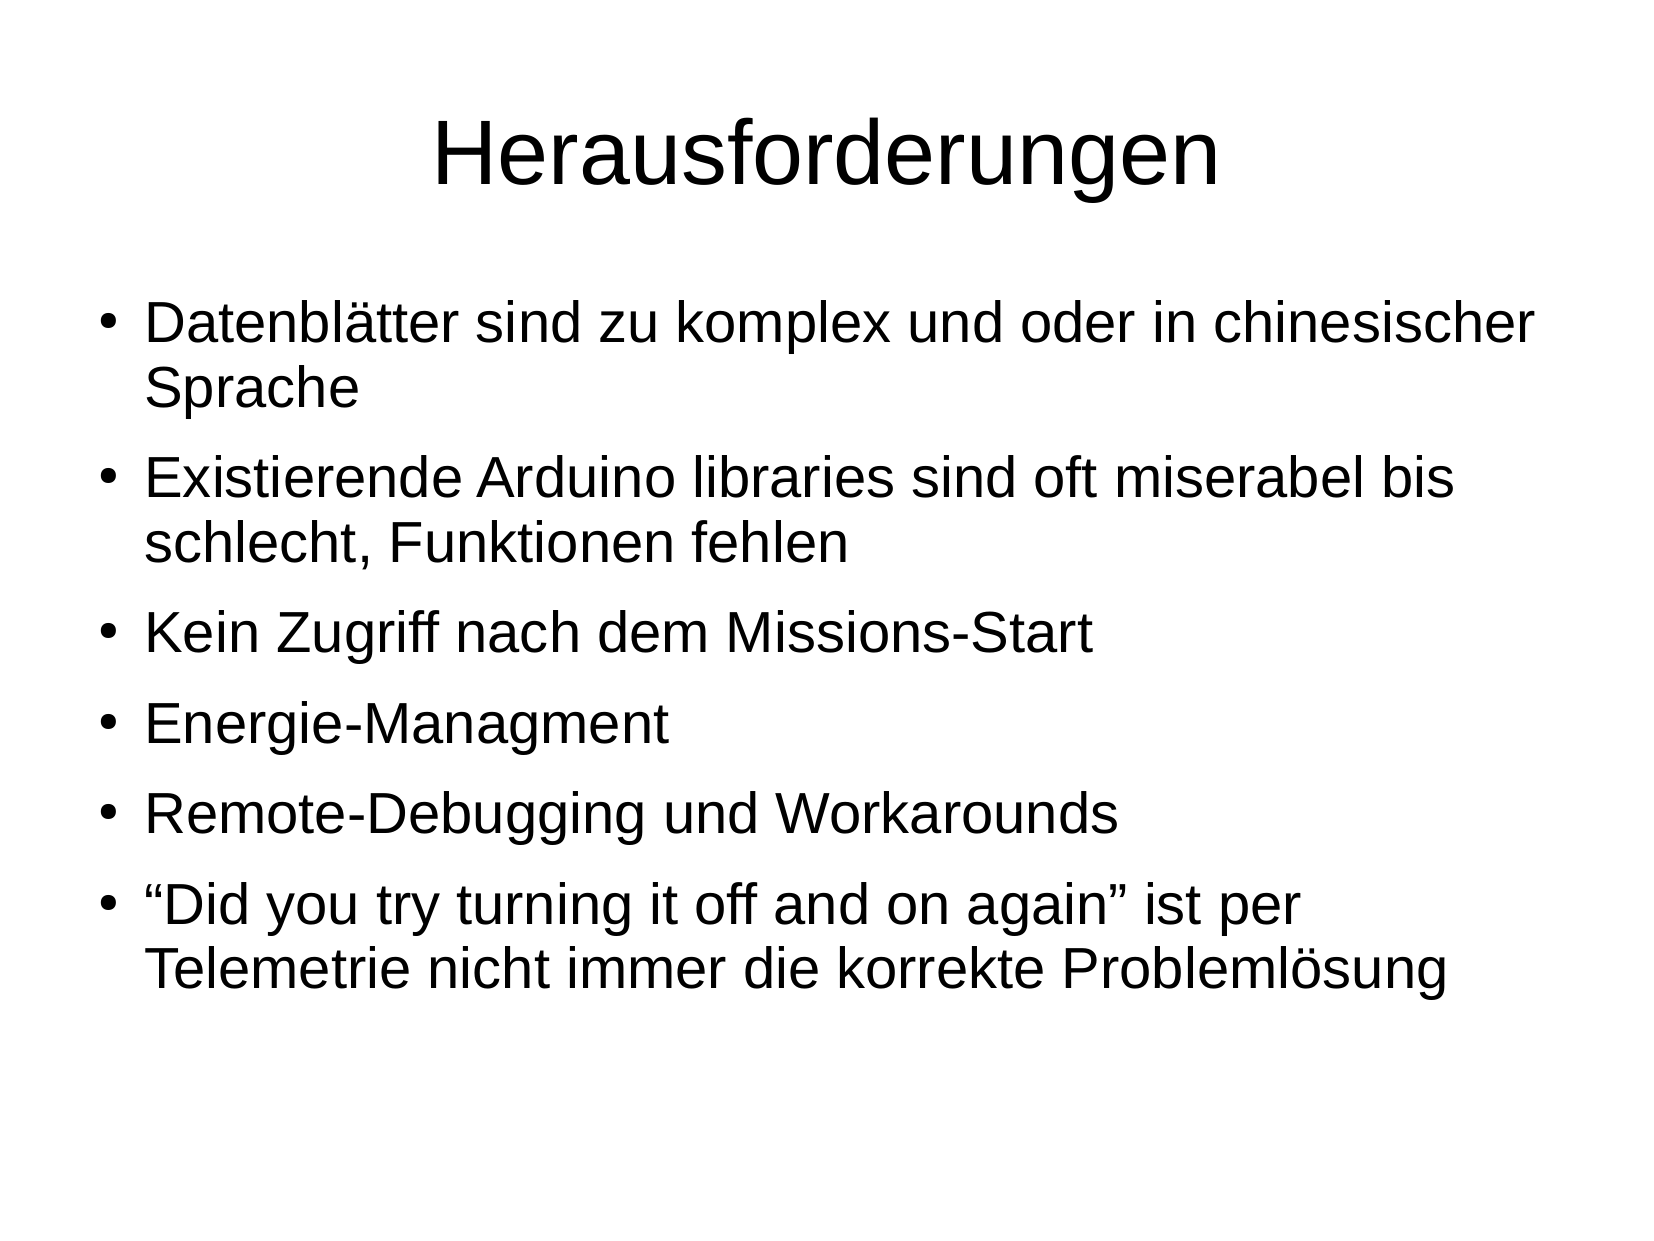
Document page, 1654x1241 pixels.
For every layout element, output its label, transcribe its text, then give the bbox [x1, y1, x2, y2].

title Herausforderungen [82, 49, 1571, 257]
list Datenblätter sind zu komplex und oder in chinesischer Sprache Existierende Arduino libraries sind oft miserabel bis schlecht, Funktionen fehlen Kein Zugriff nach dem Missions-Start Energie-Managment Remote-Debugging und Workarounds “Did you try turning it off and on again” ist per Telemetrie nicht immer die korrekte Problemlösung [82, 290, 1571, 1010]
